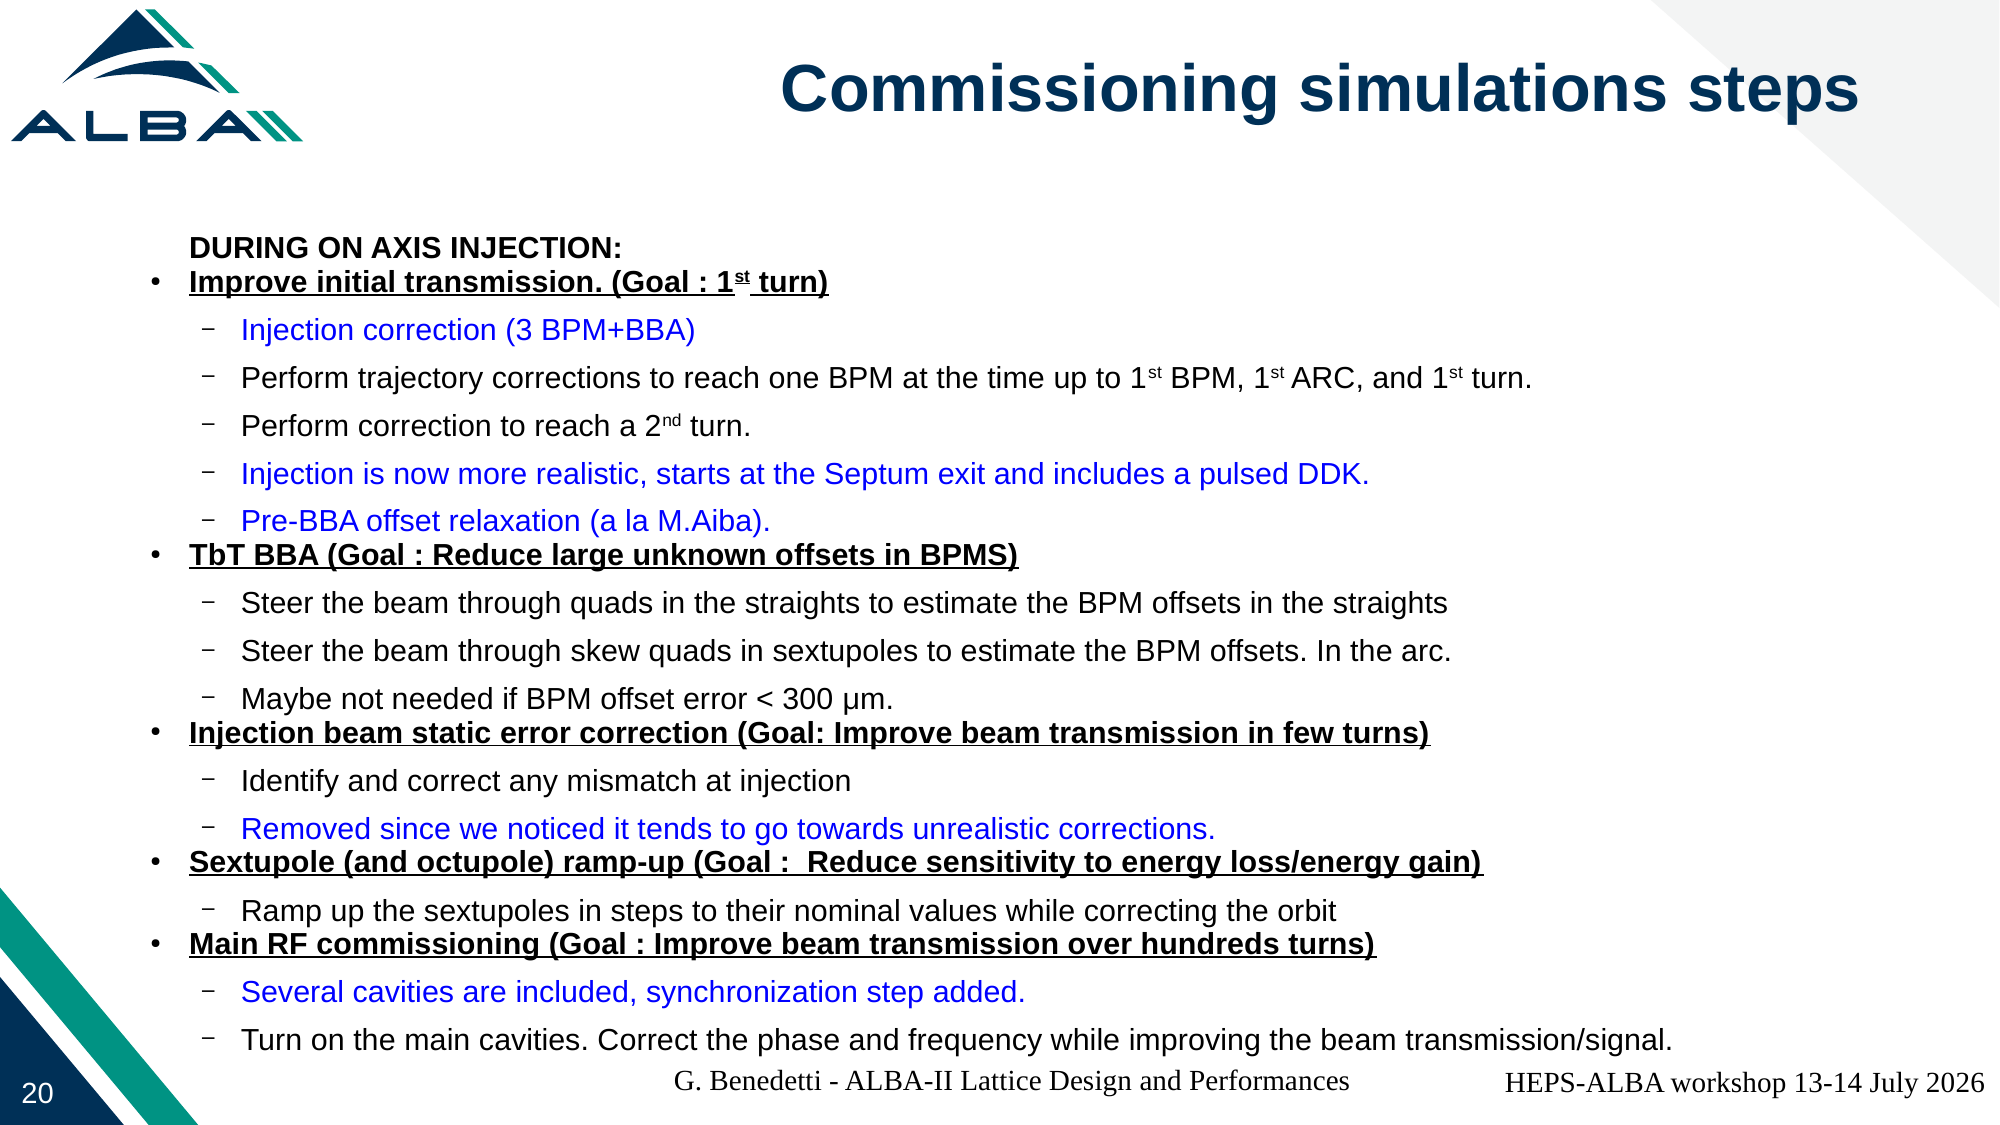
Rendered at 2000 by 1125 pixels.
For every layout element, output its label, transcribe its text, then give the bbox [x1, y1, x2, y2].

title Commissioning simulations steps [410, 33, 1862, 143]
list DURING ON AXIS INJECTION: Improve initial transmission. (Goal : 1st turn) Injection correction (3 BPM+BBA) Perform trajectory corrections to reach one BPM at the time up to 1st BPM, 1st ARC, and 1st turn. Perform correction to reach a 2nd turn. Injection is now more realistic, starts at the Septum exit and includes a pulsed DDK. Pre-BBA offset relaxation (a la M.Aiba). TbT BBA (Goal : Reduce large unknown offsets in BPMS) Steer the beam through quads in the straights to estimate the BPM offsets in the straights Steer the beam through skew quads in sextupoles to estimate the BPM offsets. In the arc. Maybe not needed if BPM offset error < 300 μm. Injection beam static error correction (Goal: Improve beam transmission in few turns) Identify and correct any mismatch at injection Removed since we noticed it tends to go towards unrealistic corrections. Sextupole (and octupole) ramp-up (Goal : Reduce sensitivity to energy loss/energy gain) Ramp up the sextupoles in steps to their nominal values while correcting the orbit Main RF commissioning (Goal : Improve beam transmission over hundreds turns) Several cavities are included, synchronization step added. Turn on the main cavities. Correct the phase and frequency while improving the beam transmission/signal. [137, 230, 1862, 1059]
